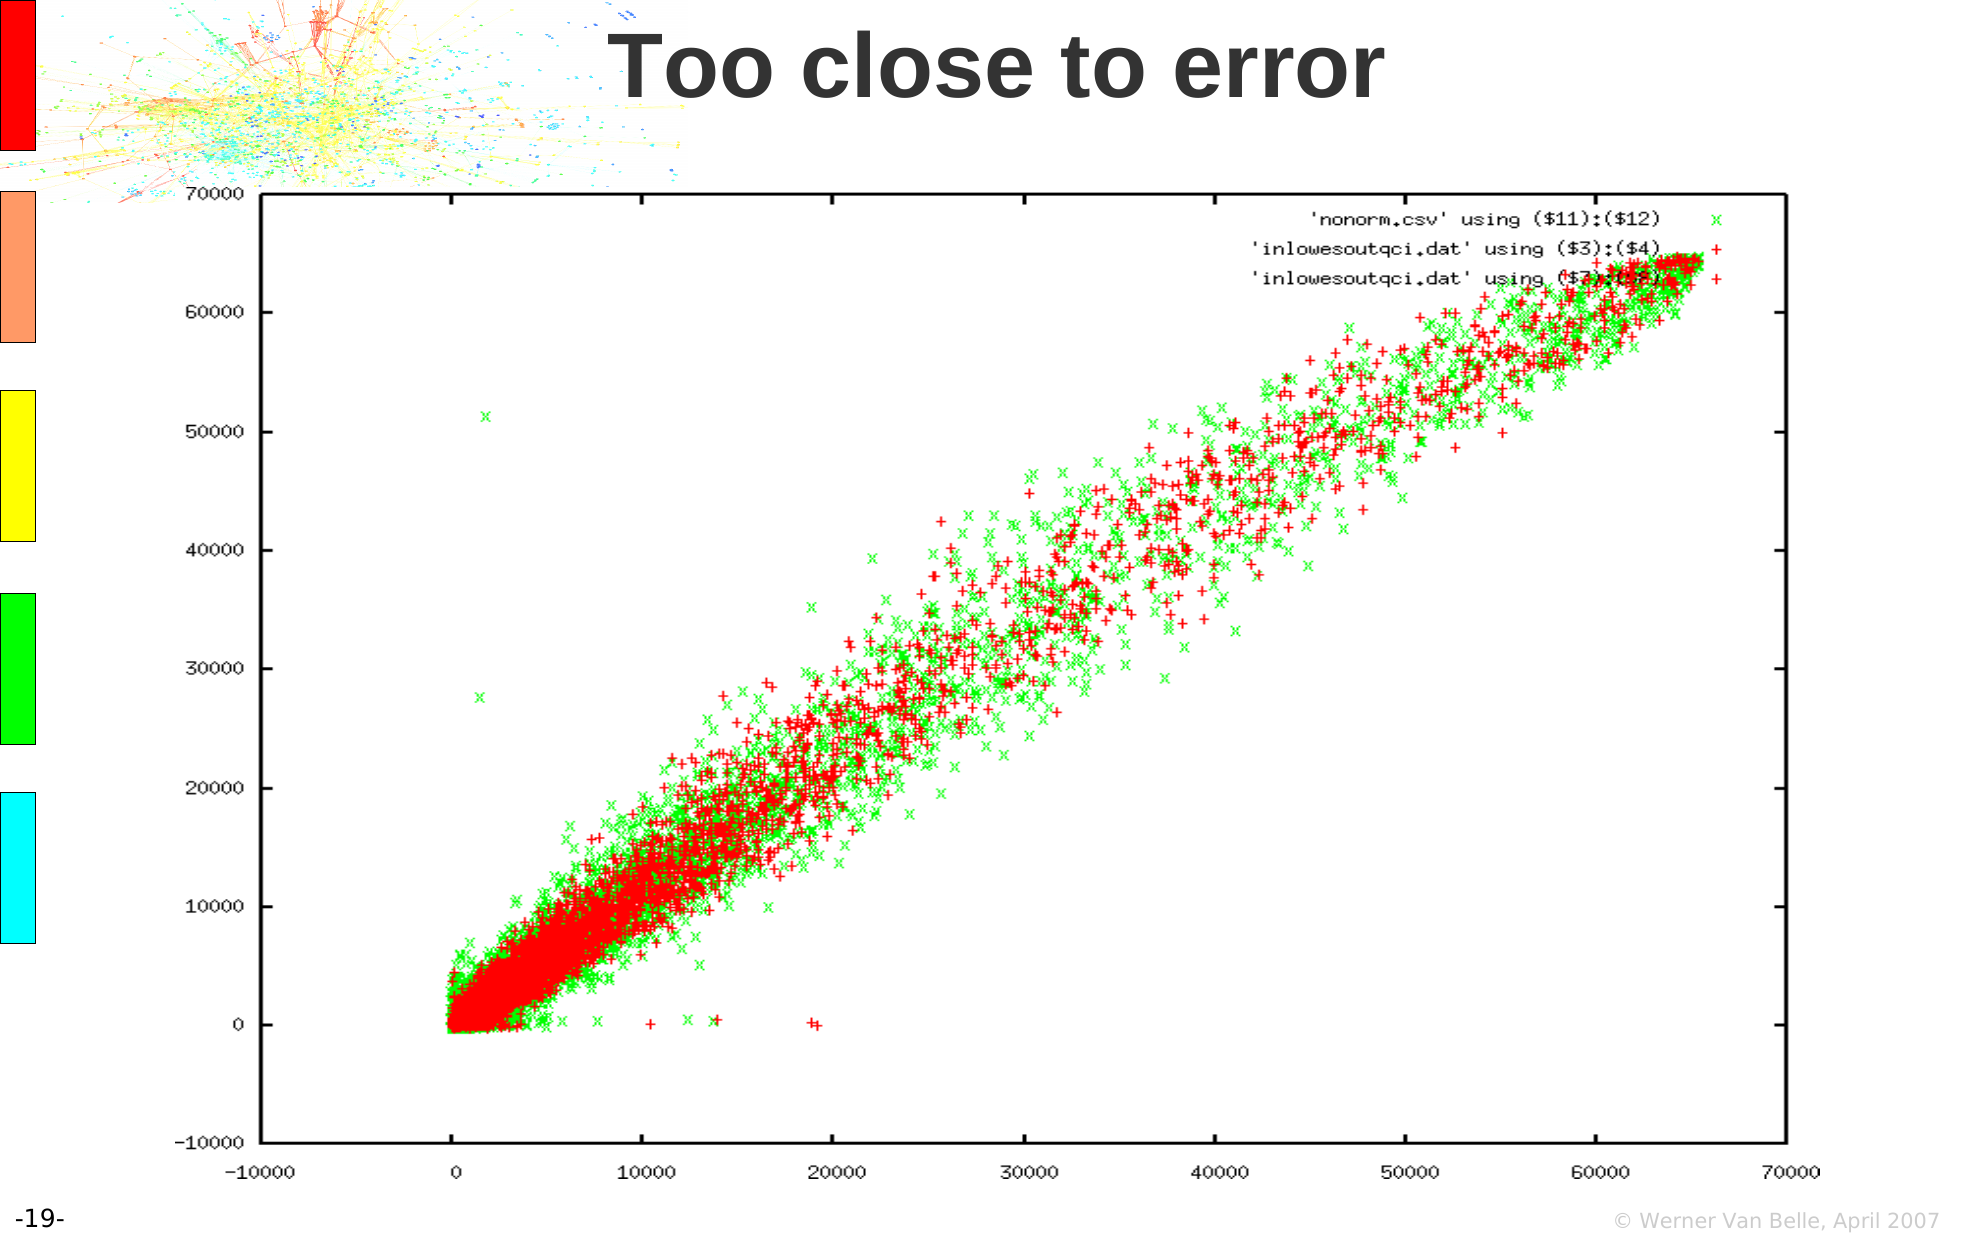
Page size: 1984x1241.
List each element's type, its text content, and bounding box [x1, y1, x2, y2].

title Too close to error [150, 0, 1845, 133]
picture [175, 187, 1820, 1179]
